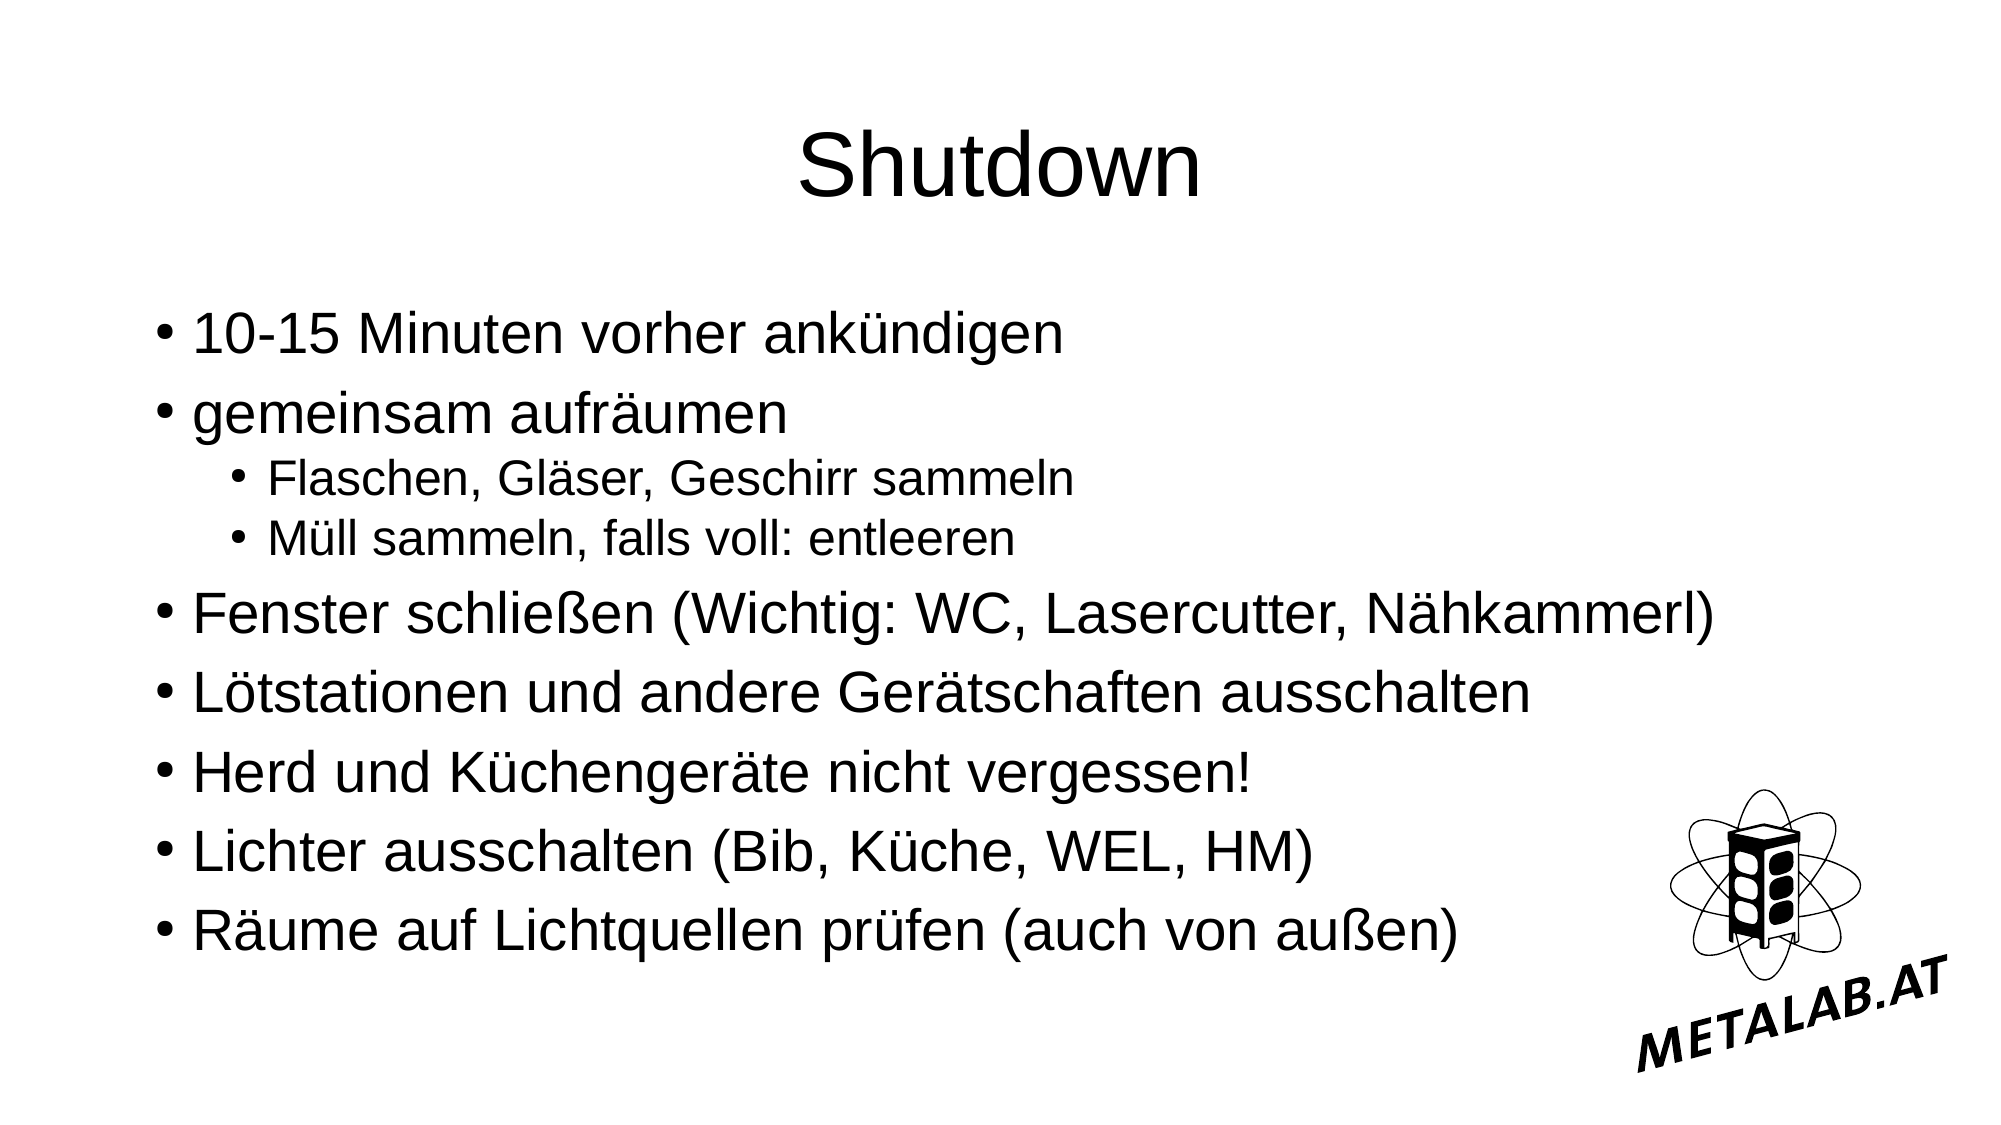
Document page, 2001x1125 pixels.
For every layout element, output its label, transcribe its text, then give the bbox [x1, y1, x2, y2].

list 10-15 Minuten vorher ankündigen gemeinsam aufräumen Flaschen, Gläser, Geschirr sammeln Müll sammeln, falls voll: entleeren Fenster schließen (Wichtig: WC, Lasercutter, Nähkammerl) Lötstationen und andere Gerätschaften ausschalten Herd und Küchengeräte nicht vergessen! Lichter ausschalten (Bib, Küche, WEL, HM) Räume auf Lichtquellen prüfen (auch von außen) [137, 299, 1863, 1014]
title Shutdown [137, 59, 1863, 278]
